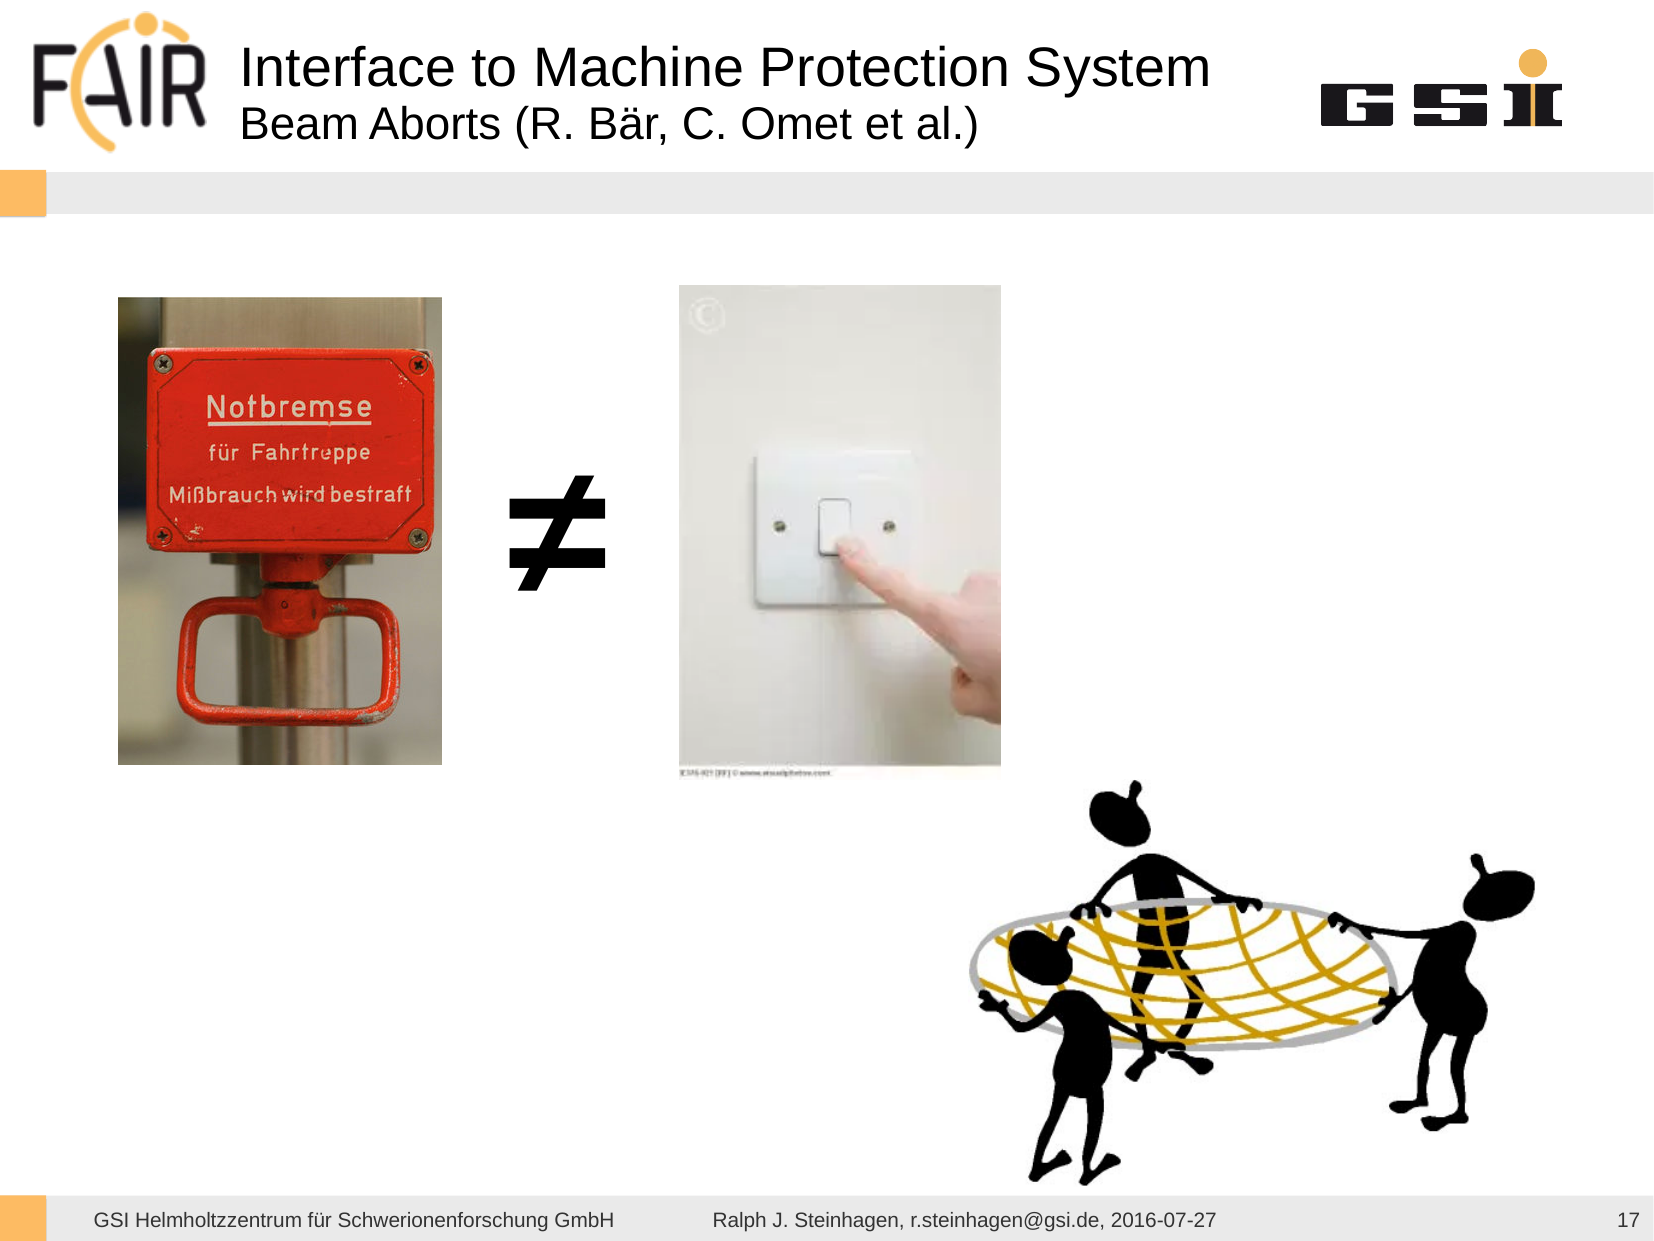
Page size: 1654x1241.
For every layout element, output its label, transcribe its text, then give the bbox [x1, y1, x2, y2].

text_box ≠ [492, 421, 576, 642]
picture [679, 285, 1536, 1188]
picture [1319, 46, 1564, 129]
picture [33, 10, 207, 155]
title Interface to Machine Protection System Beam Aborts (R. Bär, C. Omet et al.) [239, 23, 1223, 162]
picture [118, 297, 442, 765]
